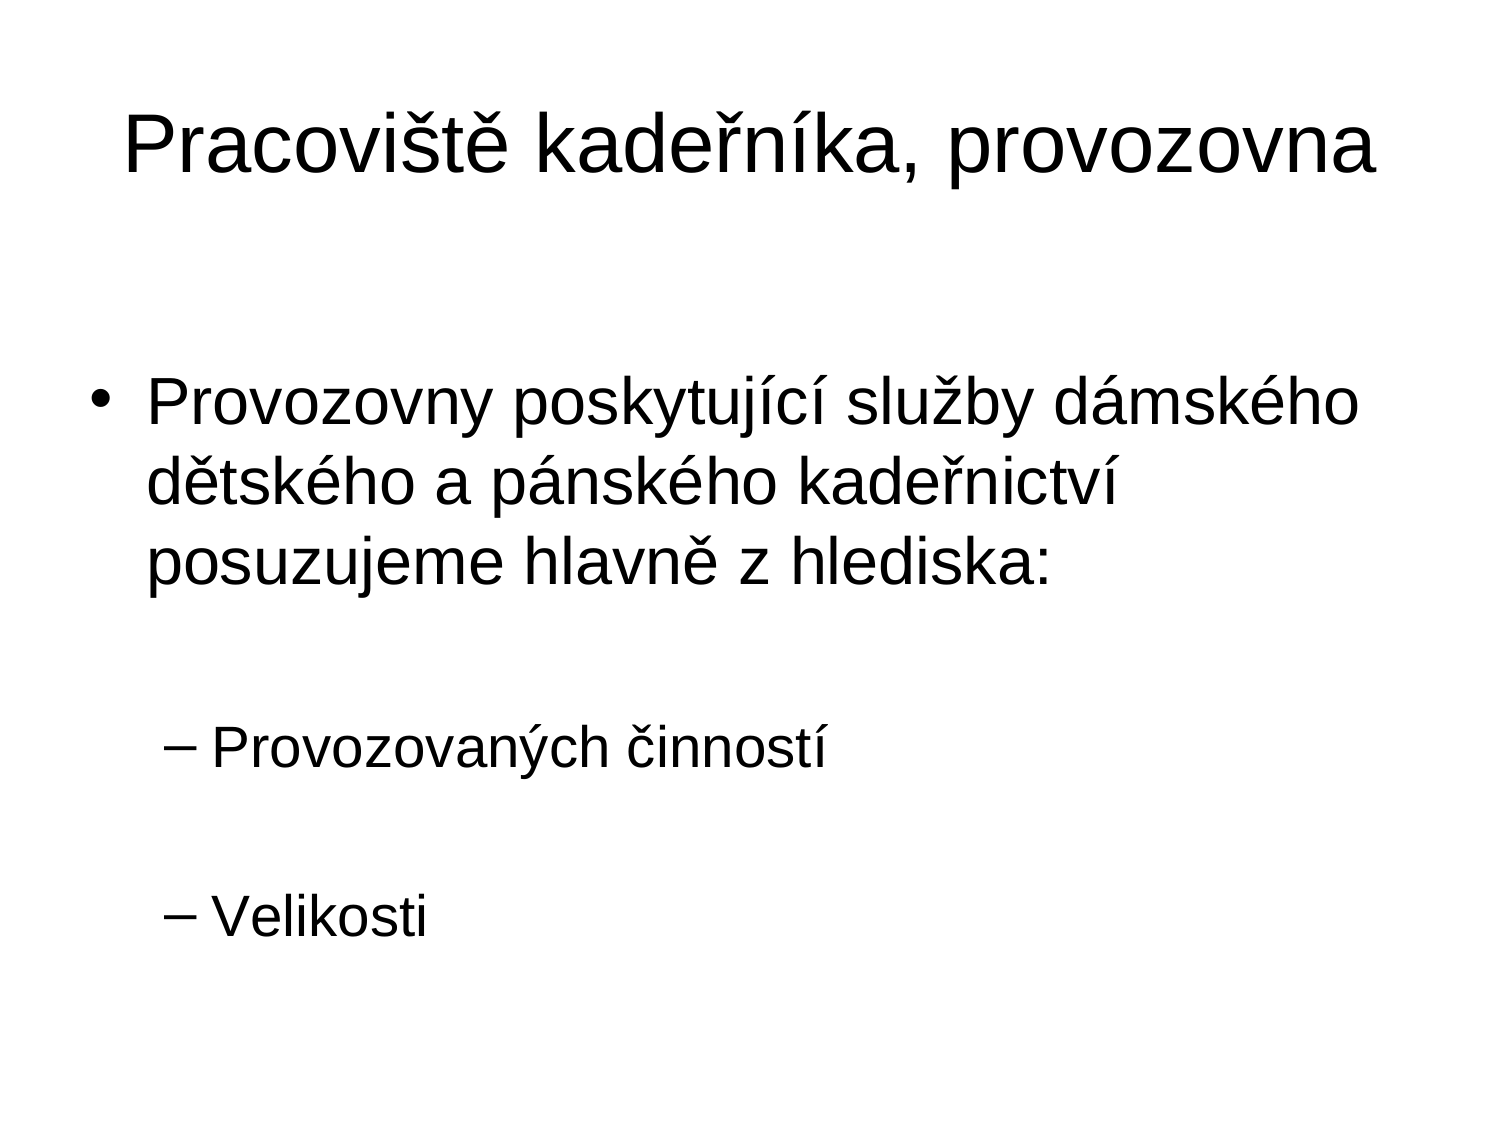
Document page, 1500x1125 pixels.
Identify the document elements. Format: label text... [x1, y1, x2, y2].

list Provozovny poskytující služby dámského dětského a pánského kadeřnictví posuzujeme hlavně z hlediska: Provozovaných činností Velikosti [75, 350, 1426, 1006]
title Pracoviště kadeřníka, provozovna [75, 45, 1426, 233]
